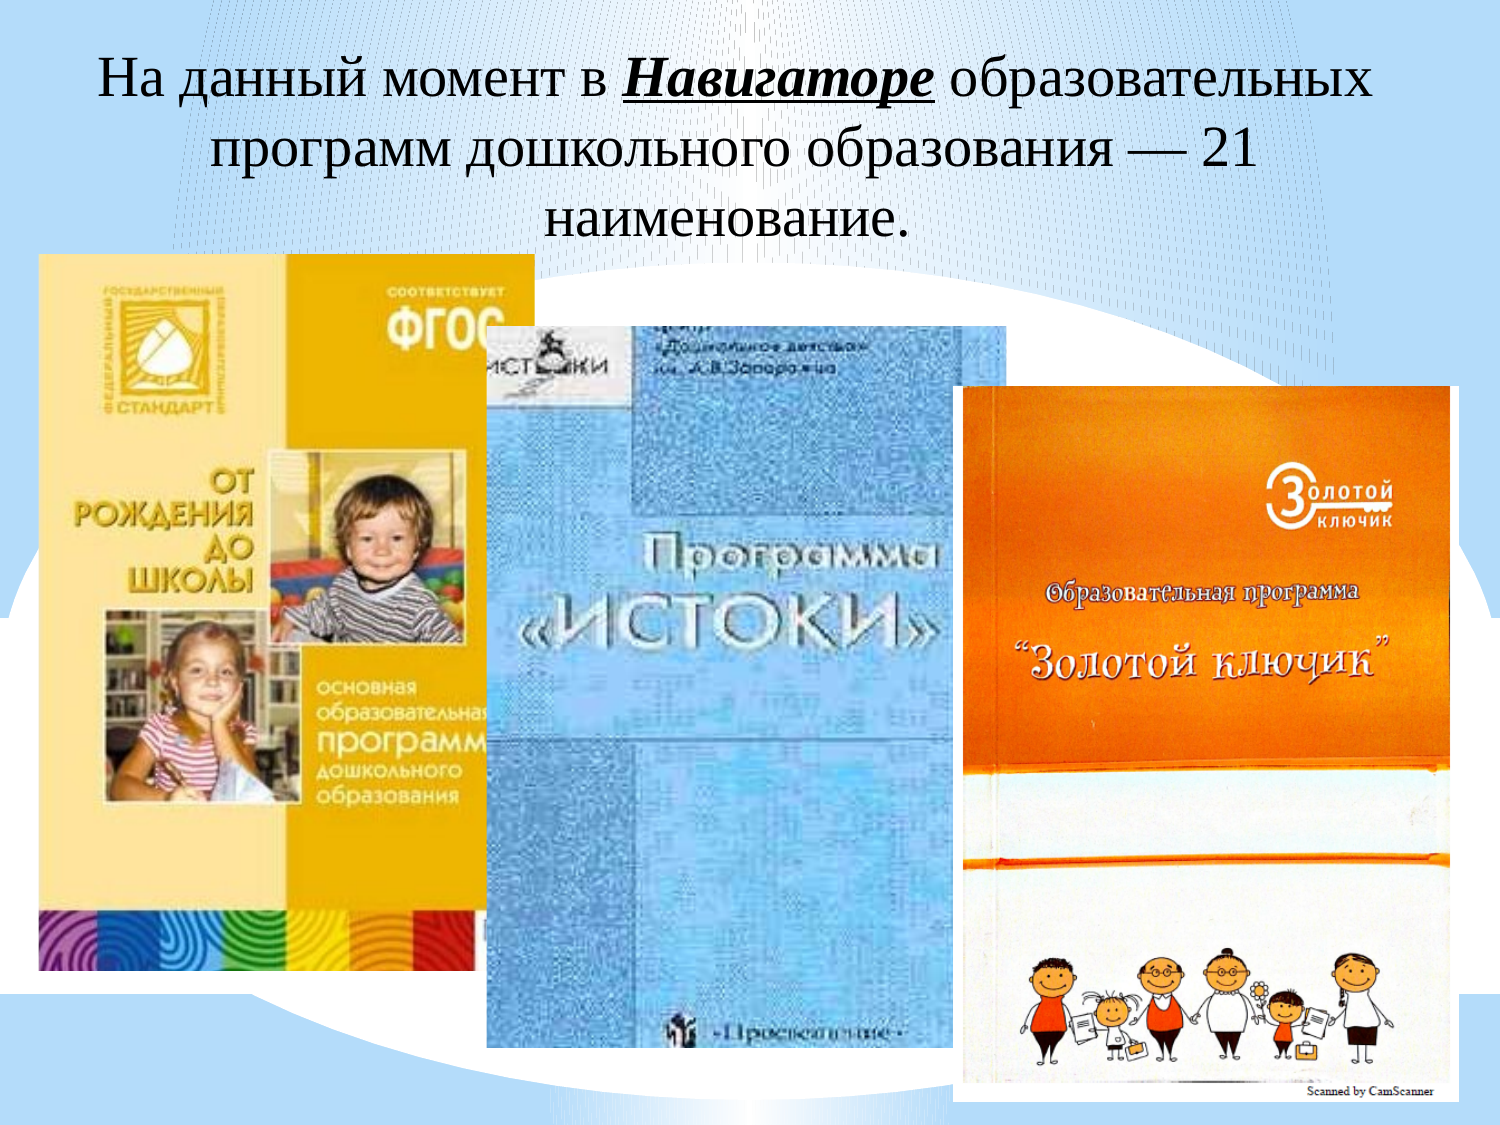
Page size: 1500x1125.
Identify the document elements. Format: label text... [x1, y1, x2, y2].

text_box На данный момент в Навигаторе образовательных программ дошкольного образования — 21 наименование. [41, 30, 1430, 256]
picture [38, 254, 1459, 1102]
